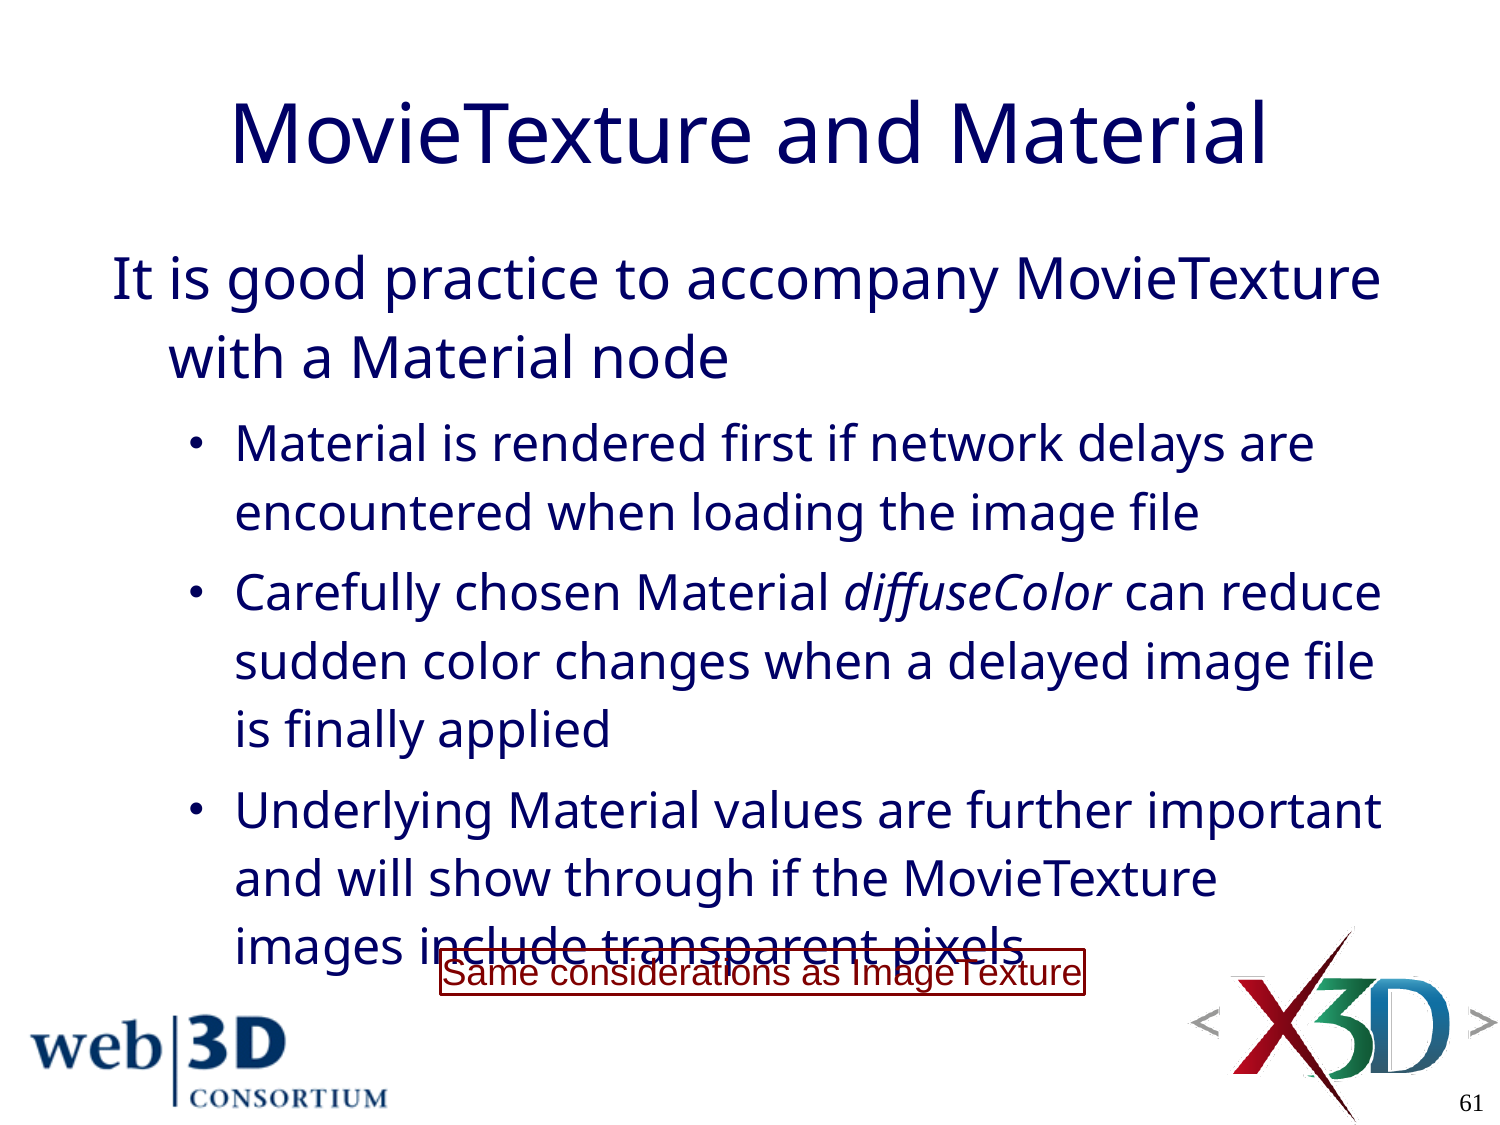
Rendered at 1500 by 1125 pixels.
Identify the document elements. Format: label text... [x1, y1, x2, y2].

text_box Same considerations as ImageTexture [440, 949, 1085, 995]
list It is good practice to accompany MovieTexture with a Material node Material is rendered first if network delays are encountered when loading the image file Carefully chosen Material diffuseColor can reduce sudden color changes when a delayed image file is finally applied Underlying Material values are further important and will show through if the MovieTexture images include transparent pixels [112, 237, 1388, 1000]
picture [12, 998, 413, 1118]
picture [1187, 926, 1500, 1125]
title MovieTexture and Material [112, 37, 1388, 225]
